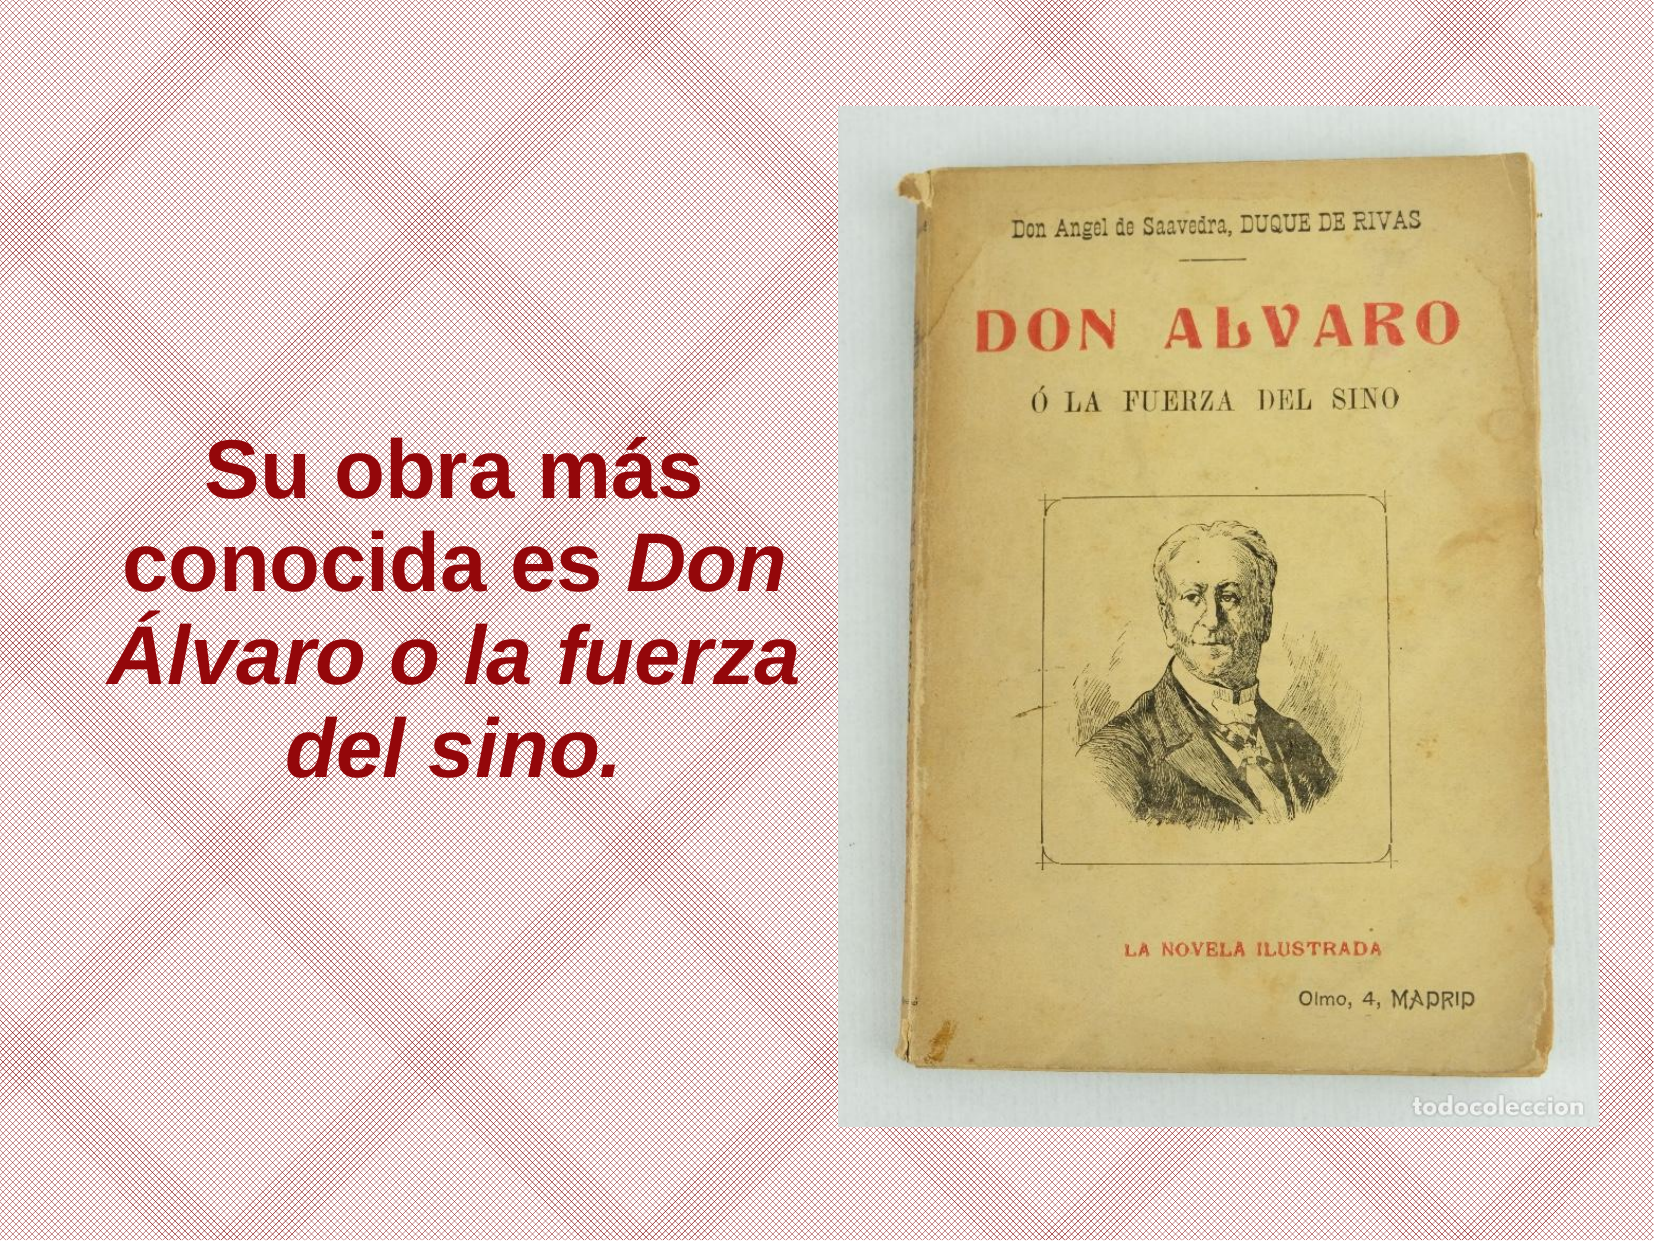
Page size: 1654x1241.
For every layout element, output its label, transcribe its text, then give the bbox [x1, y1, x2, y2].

picture [838, 106, 1599, 1127]
title Su obra más conocida es Don Álvaro o la fuerza del sino. [82, 49, 827, 1170]
